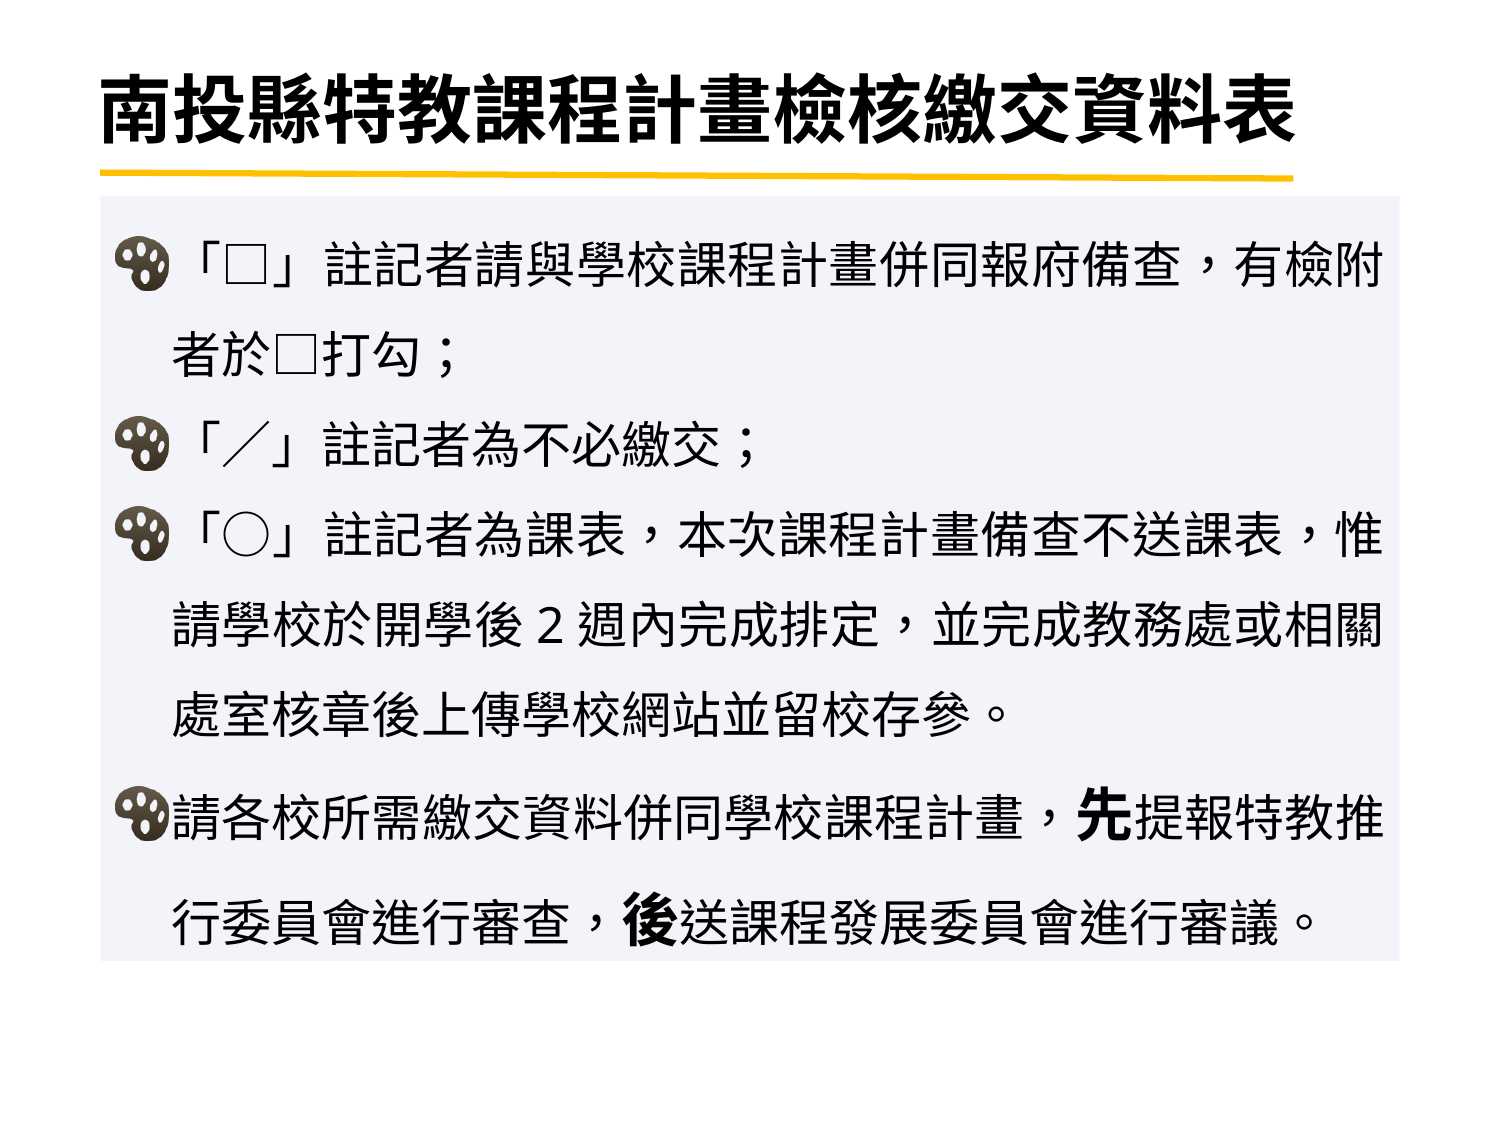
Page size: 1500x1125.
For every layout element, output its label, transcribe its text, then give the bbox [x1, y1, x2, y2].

picture [115, 236, 169, 291]
picture [115, 506, 169, 561]
text_box 「□」註記者請與學校課程計畫併同報府備查，有檢附者於□打勾； 「／」註記者為不必繳交； 「○」註記者為課表，本次課程計畫備查不送課表，惟請學校於開學後2週內完成排定，並完成教務處或相關處室核章後上傳學校網站並留校存參。 請各校所需繳交資料併同學校課程計畫，先提報特教推行委員會進行審查，後送課程發展委員會進行審議。 [100, 196, 1400, 961]
picture [115, 786, 169, 841]
picture [115, 416, 169, 471]
text_box 南投縣特教課程計畫檢核繳交資料表 [82, 54, 1313, 160]
